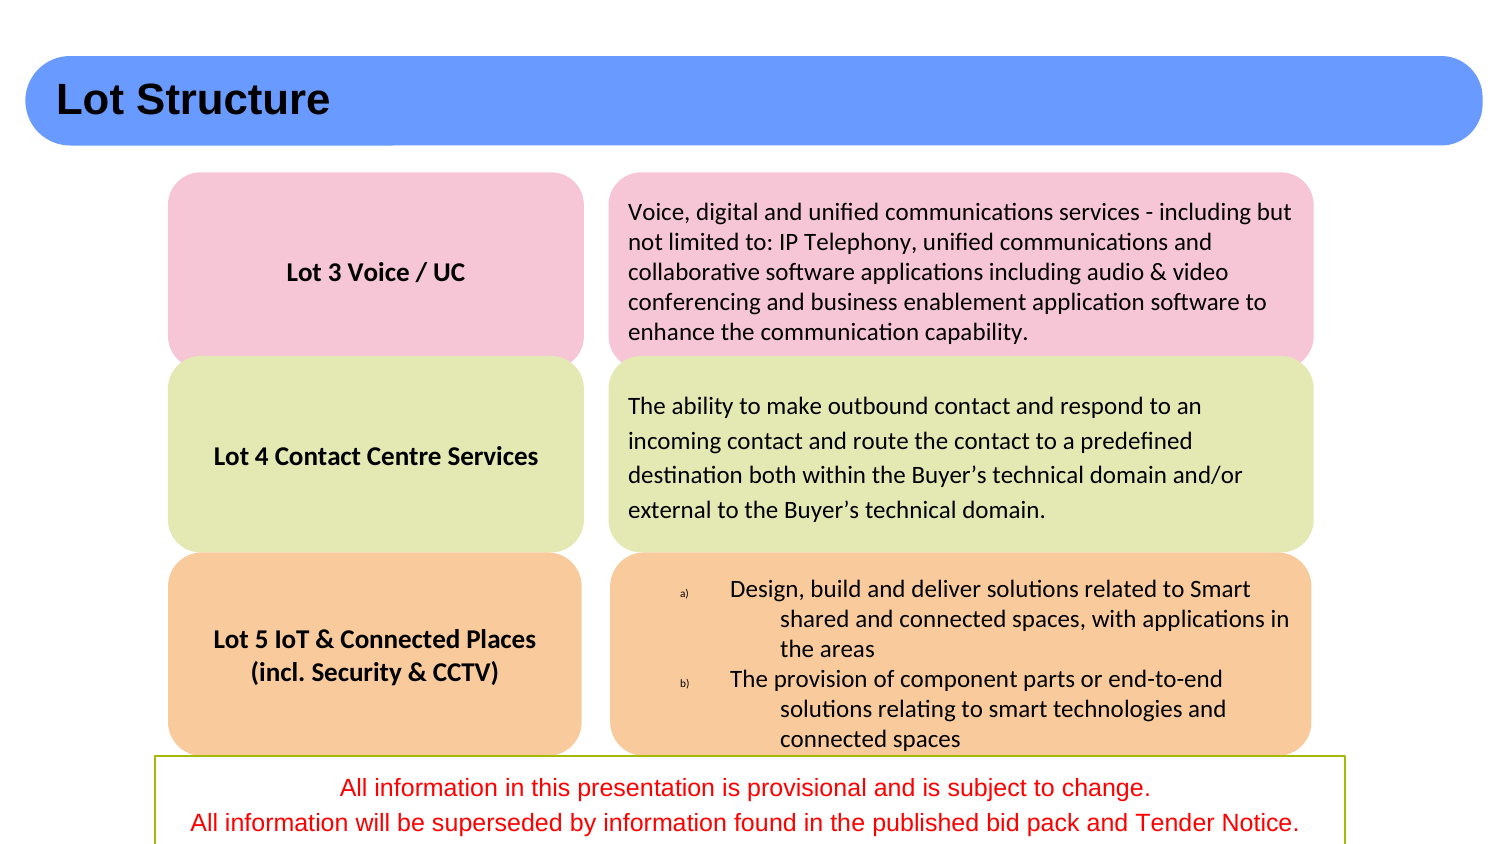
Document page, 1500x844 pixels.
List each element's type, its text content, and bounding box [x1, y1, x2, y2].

text_box Lot 3 Voice / UC [167, 172, 584, 362]
text_box The ability to make outbound contact and respond to an incoming contact and route the contact to a predefined destination both within the Buyer’s technical domain and/or external to the Buyer’s technical domain. [608, 355, 1314, 553]
text_box All information in this presentation is provisional and is subject to change. All information will be superseded by information found in the published bid pack and Tender Notice. [155, 755, 1346, 844]
text_box Lot 4 Contact Centre Services [167, 355, 584, 553]
text_box Design, build and deliver solutions related to Smart shared and connected spaces, with applications in the areas The provision of component parts or end-to-end solutions relating to smart technologies and connected spaces [610, 552, 1312, 755]
title Lot Structure [55, 70, 1235, 137]
text_box Lot 5 IoT & Connected Places (incl. Security & CCTV) [168, 552, 582, 755]
text_box Voice, digital and unified communications services - including but not limited to: IP Telephony, unified communications and collaborative software applications including audio & video conferencing and business enablement application software to enhance the communication capability. [608, 172, 1314, 362]
